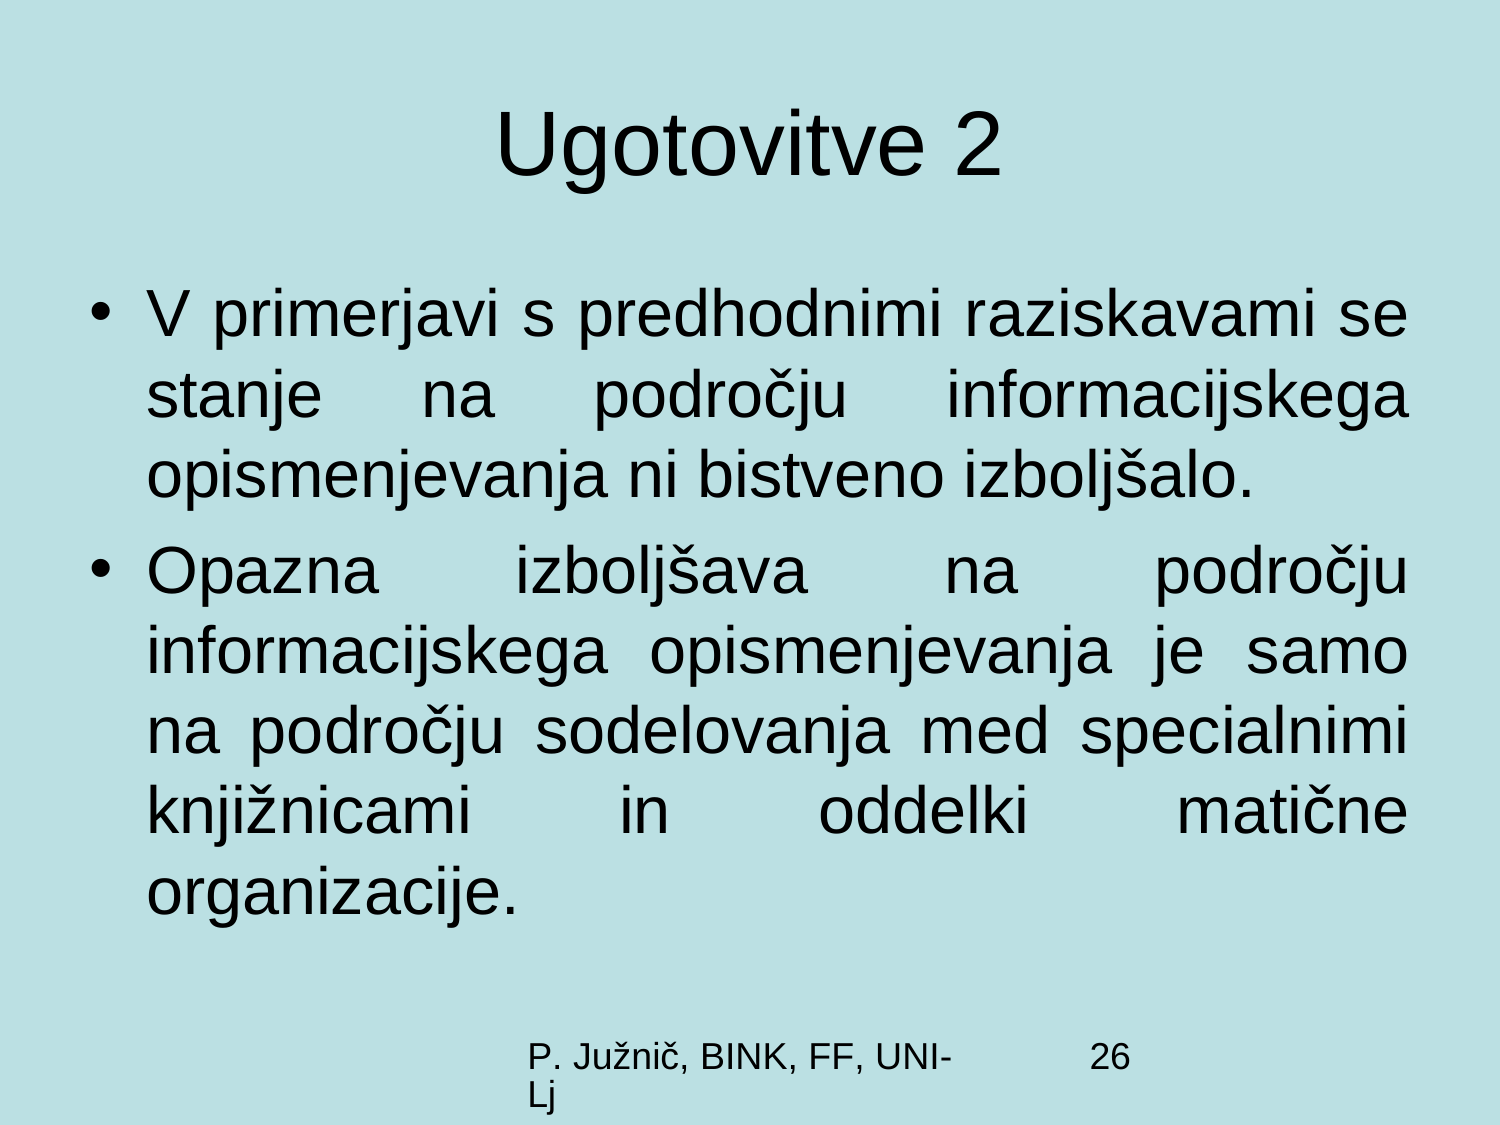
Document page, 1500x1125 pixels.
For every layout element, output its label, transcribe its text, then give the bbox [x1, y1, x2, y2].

title Ugotovitve 2 [75, 45, 1426, 233]
list V primerjavi s predhodnimi raziskavami se stanje na področju informacijskega opismenjevanja ni bistveno izboljšalo. Opazna izboljšava na področju informacijskega opismenjevanja je samo na področju sodelovanja med specialnimi knjižnicami in oddelki matične organizacije. [75, 262, 1426, 1006]
